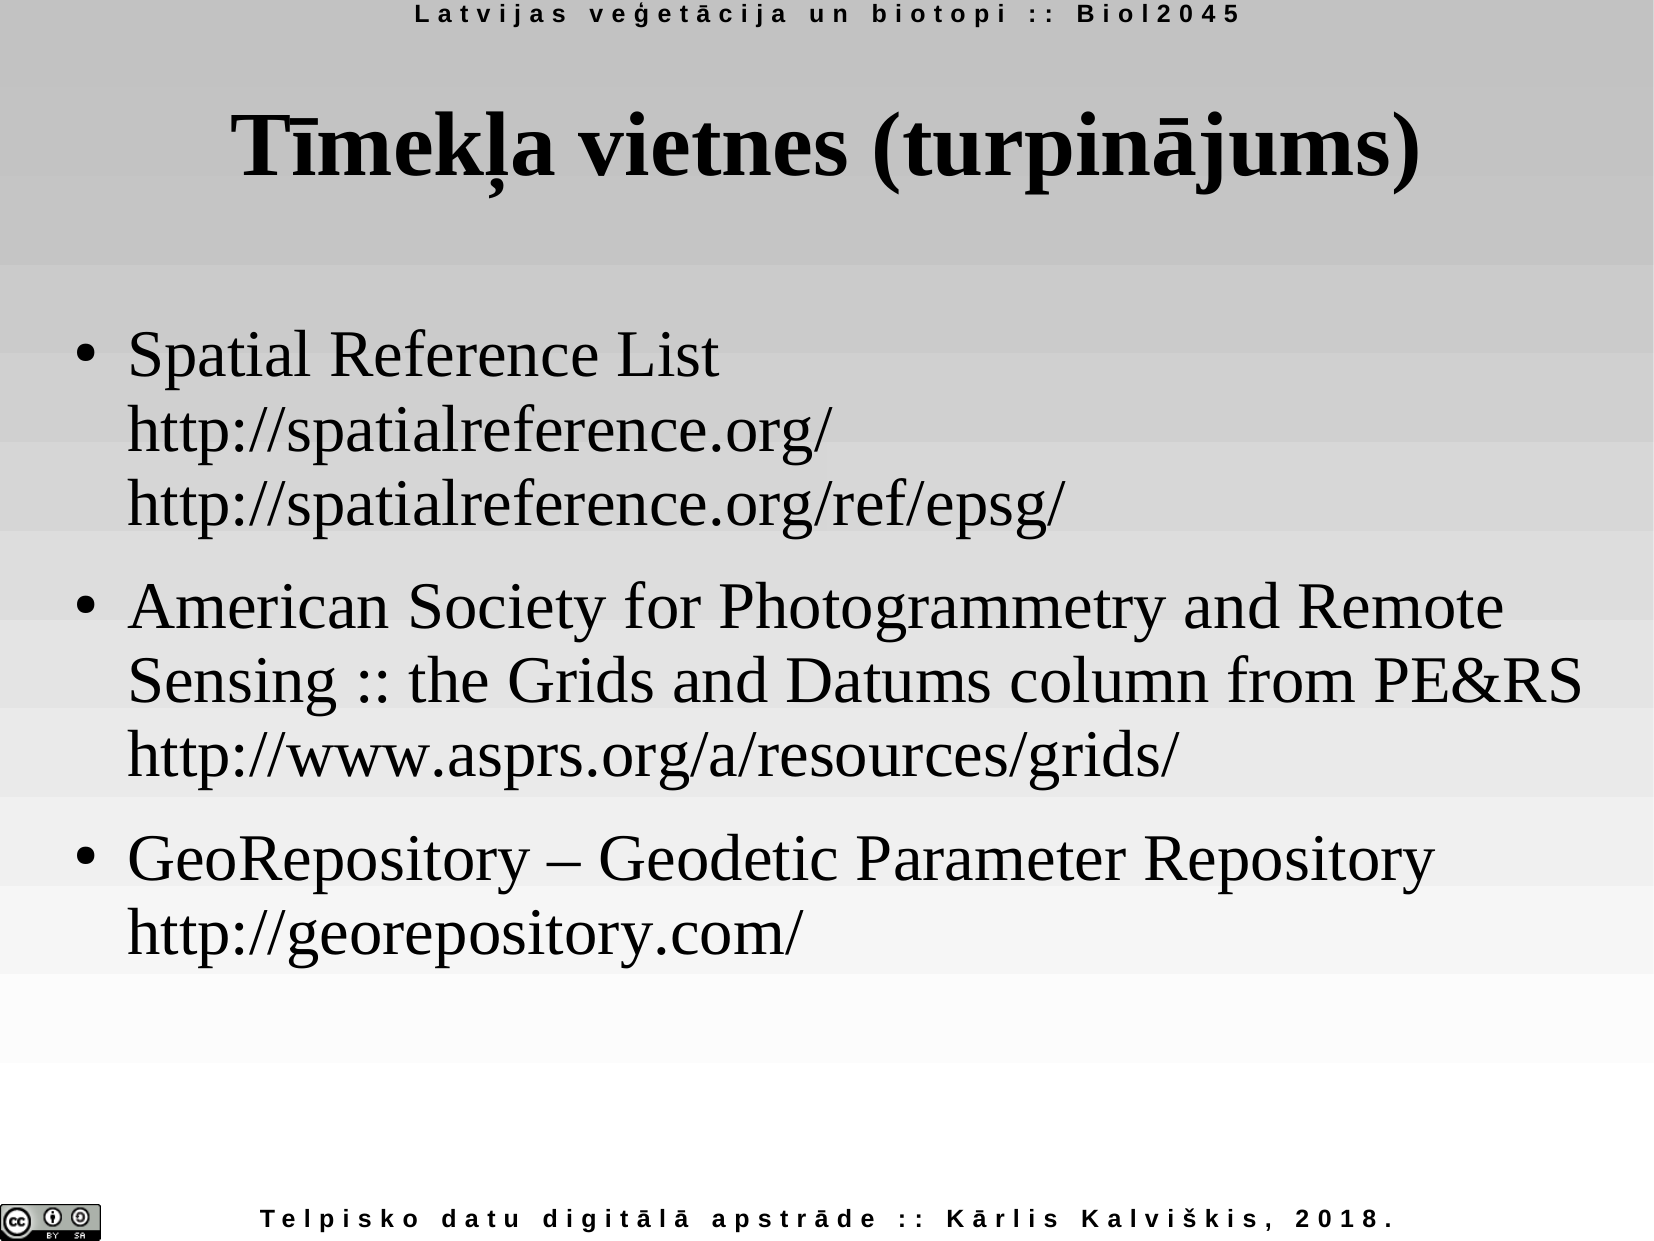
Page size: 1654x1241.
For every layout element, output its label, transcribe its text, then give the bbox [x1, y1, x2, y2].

list Spatial Reference List http://spatialreference.org/ http://spatialreference.org/ref/epsg/ American Society for Photogrammetry and Remote Sensing :: the Grids and Datums column from PE&RS http://www.asprs.org/a/resources/grids/ GeoRepository – Geodetic Parameter Repository http://georepository.com/ [56, 317, 1600, 1175]
title Tīmekļa vietnes (turpinājums) [0, 1, 1654, 287]
picture [0, 287, 1654, 1241]
